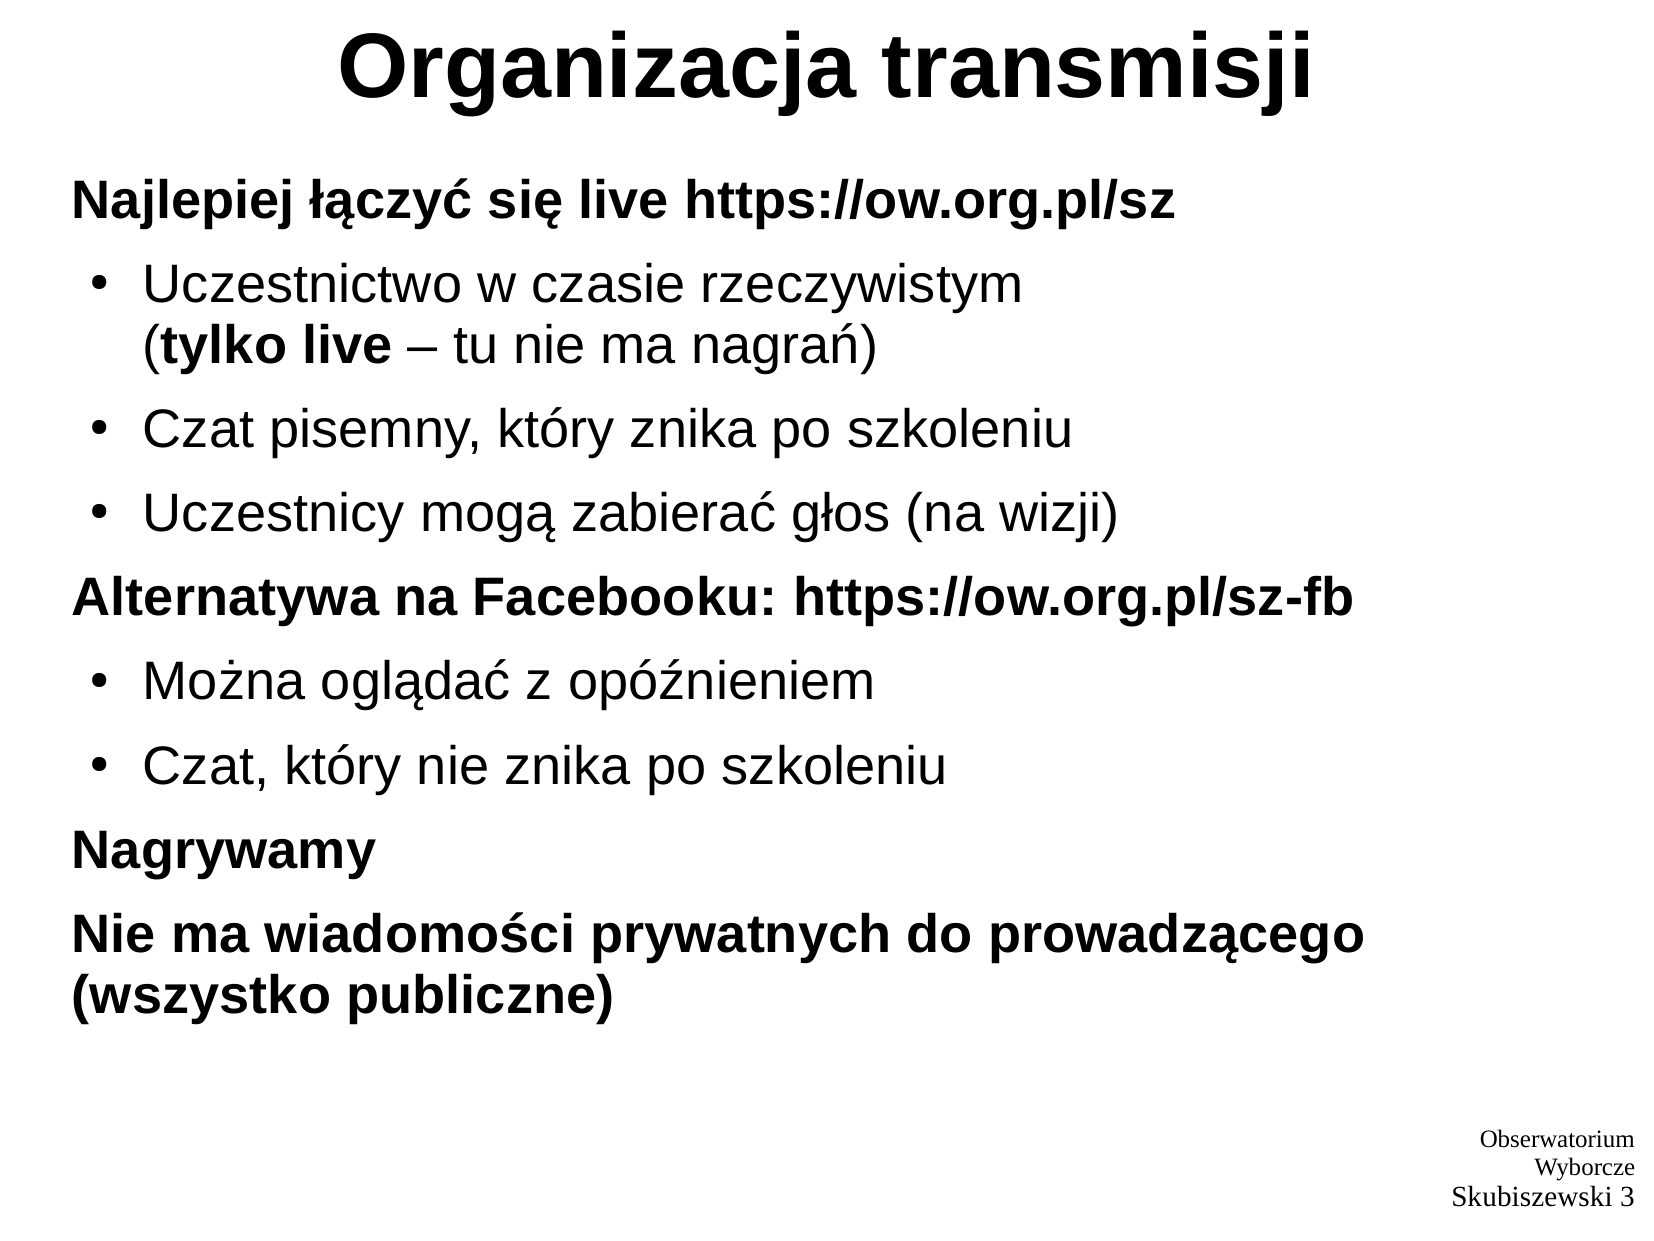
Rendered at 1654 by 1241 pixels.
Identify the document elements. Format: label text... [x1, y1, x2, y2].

title Organizacja transmisji [82, 15, 1571, 223]
subtitle Najlepiej łączyć się live https://ow.org.pl/sz Uczestnictwo w czasie rzeczywistym (tylko live – tu nie ma nagrań) Czat pisemny, który znika po szkoleniu Uczestnicy mogą zabierać głos (na wizji) Alternatywa na Facebooku: https://ow.org.pl/sz-fb Można oglądać z opóźnieniem Czat, który nie znika po szkoleniu Nagrywamy Nie ma wiadomości prywatnych do prowadzącego (wszystko publiczne) [71, 169, 1561, 1171]
